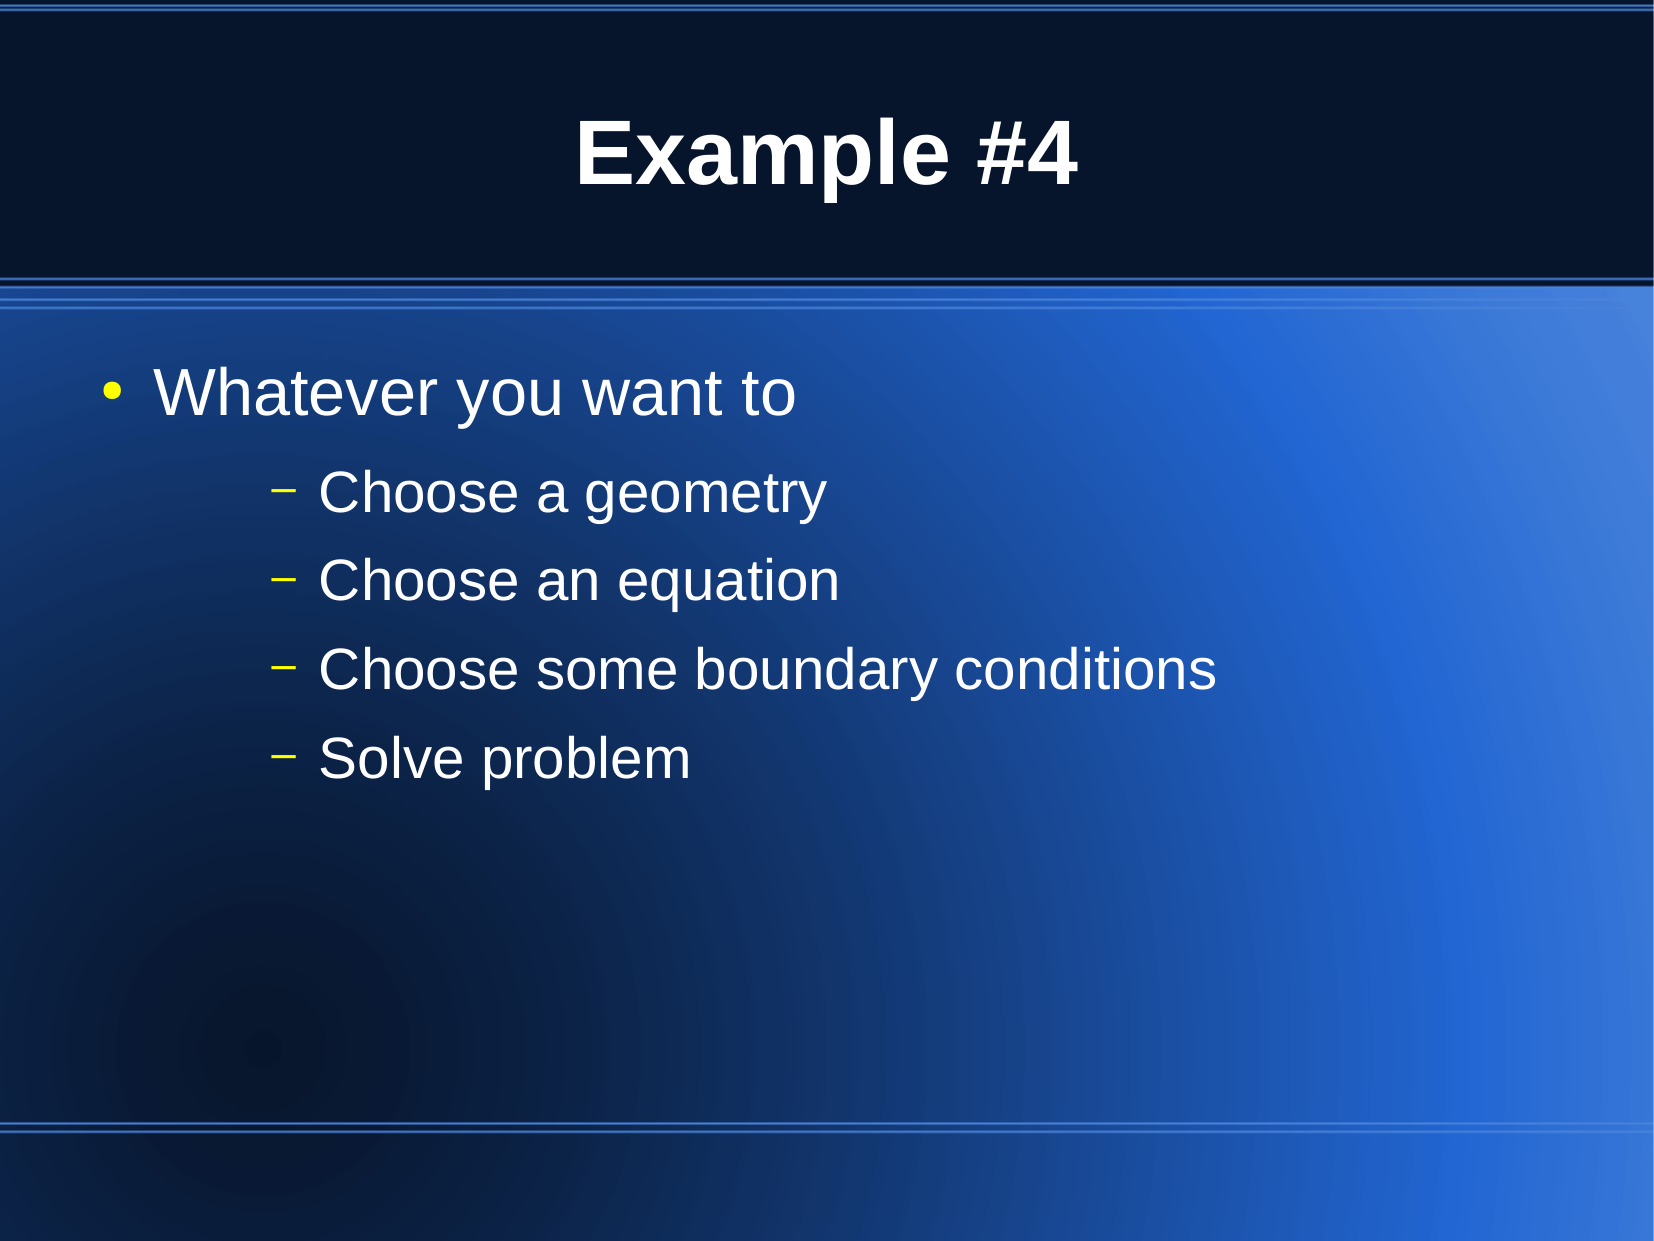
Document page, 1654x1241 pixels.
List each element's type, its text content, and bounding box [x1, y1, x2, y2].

list Whatever you want to Choose a geometry Choose an equation Choose some boundary conditions Solve problem [82, 355, 1571, 1075]
title Example #4 [82, 49, 1571, 257]
picture [0, 0, 1654, 1241]
